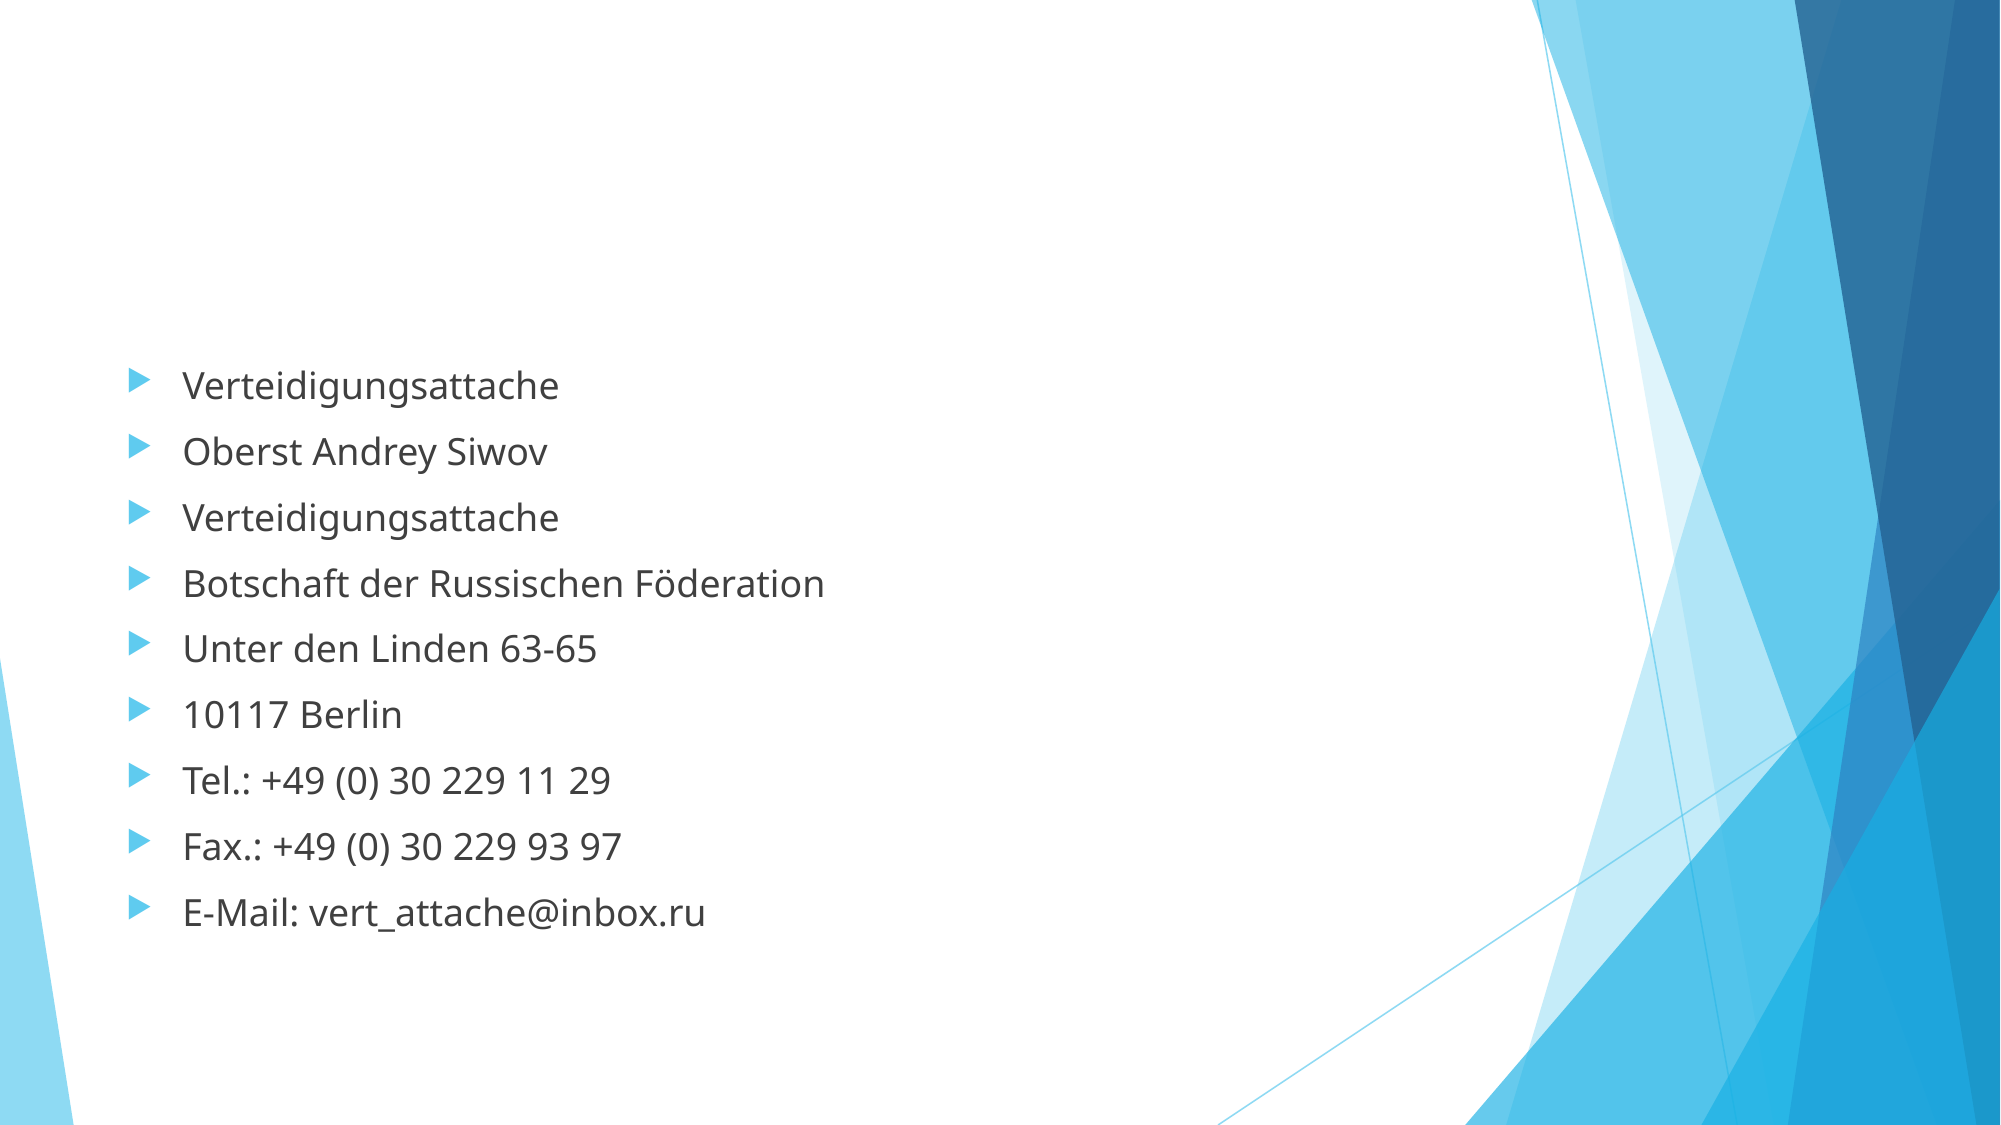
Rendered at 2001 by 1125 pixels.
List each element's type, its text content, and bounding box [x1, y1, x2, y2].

list Verteidigungsattache Oberst Andrey Siwov Verteidigungsattache Botschaft der Russischen Föderation Unter den Linden 63-65 10117 Berlin Tel.: +49 (0) 30 229 11 29 Fax.: +49 (0) 30 229 93 97 E-Mail: vert_attache@inbox.ru [111, 354, 1522, 992]
